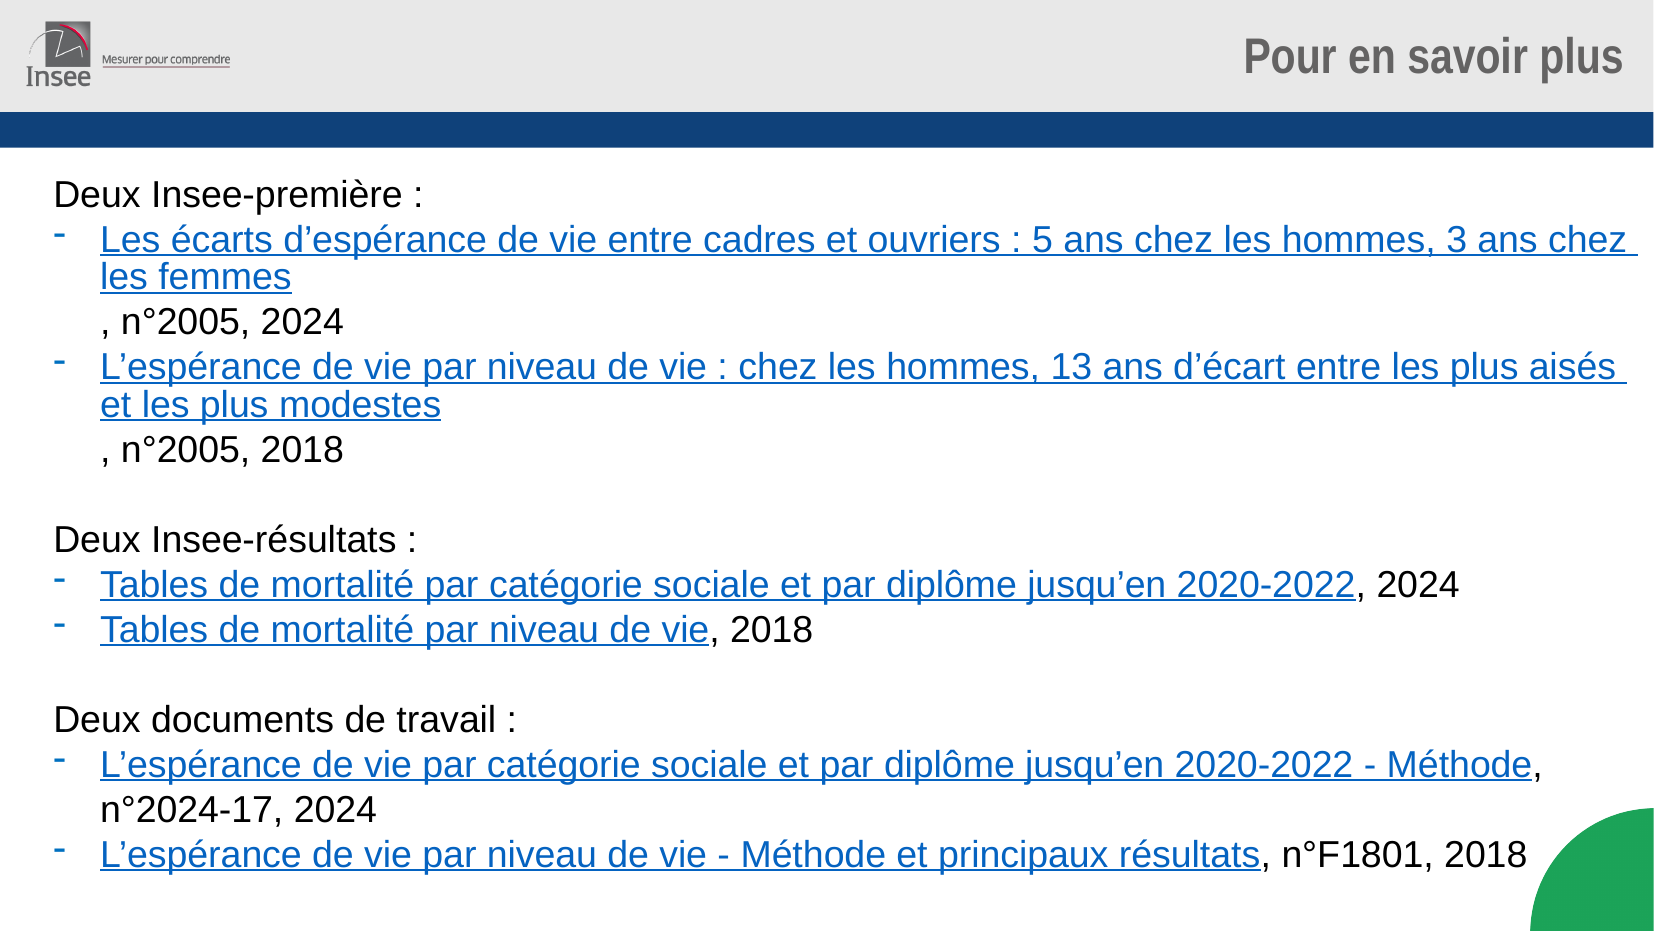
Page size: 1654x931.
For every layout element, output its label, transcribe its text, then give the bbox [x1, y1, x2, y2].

picture [23, 0, 230, 89]
text_box Deux Insee-première : Les écarts d’espérance de vie entre cadres et ouvriers : 5 ans chez les hommes, 3 ans chez les femmes, n°2005, 2024 L’espérance de vie par niveau de vie : chez les hommes, 13 ans d’écart entre les plus aisés et les plus modestes, n°2005, 2018 Deux Insee-résultats : Tables de mortalité par catégorie sociale et par diplôme jusqu’en 2020-2022, 2024 Tables de mortalité par niveau de vie, 2018 Deux documents de travail : L’espérance de vie par catégorie sociale et par diplôme jusqu’en 2020-2022 ‑ Méthode, n°2024-17, 2024 L’espérance de vie par niveau de vie - Méthode et principaux résultats, n°F1801, 2018 Merci pour votre attention ! [38, 162, 1654, 931]
text_box Pour en savoir plus [186, 23, 1624, 84]
